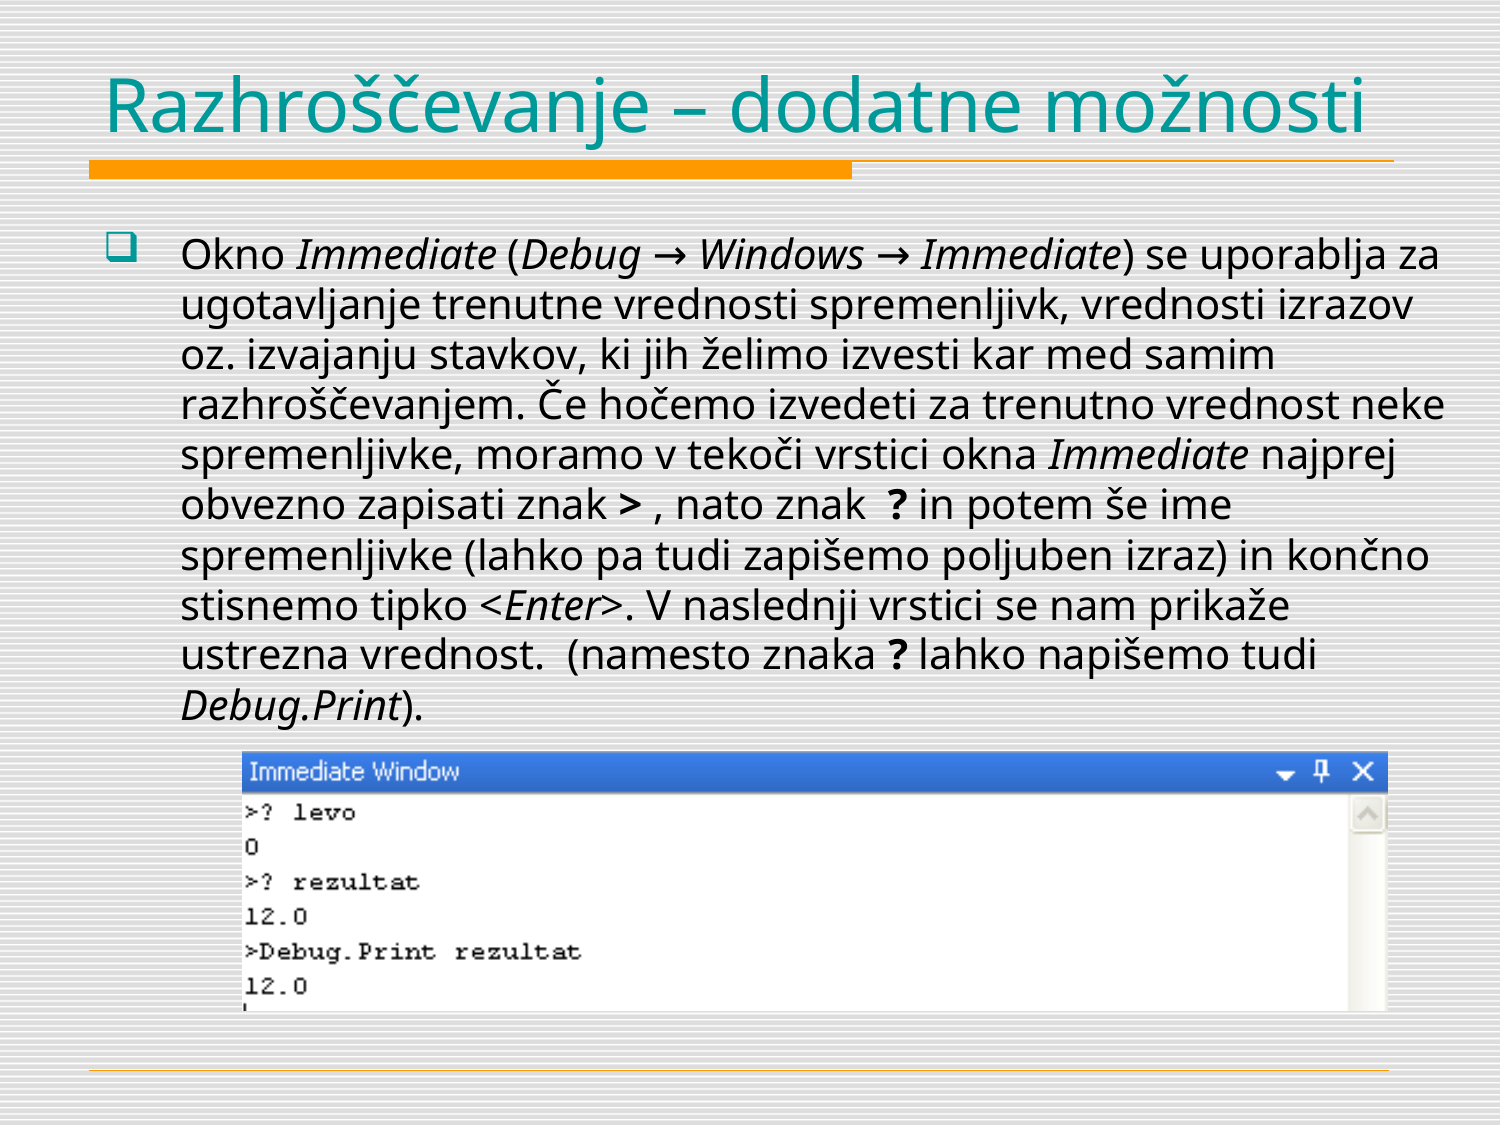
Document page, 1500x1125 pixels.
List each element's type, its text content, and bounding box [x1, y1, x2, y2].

picture [0, 0, 1500, 1125]
list Okno Immediate (Debug → Windows → Immediate) se uporablja za ugotavljanje trenutne vrednosti spremenljivk, vrednosti izrazov oz. izvajanju stavkov, ki jih želimo izvesti kar med samim razhroščevanjem. Če hočemo izvedeti za trenutno vrednost neke spremenljivke, moramo v tekoči vrstici okna Immediate najprej obvezno zapisati znak > , nato znak ? in potem še ime spremenljivke (lahko pa tudi zapišemo poljuben izraz) in končno stisnemo tipko <Enter>. V naslednji vrstici se nam prikaže ustrezna vrednost. (namesto znaka ? lahko napišemo tudi Debug.Print). [88, 220, 1471, 1059]
title Razhroščevanje – dodatne možnosti [88, 42, 1401, 155]
